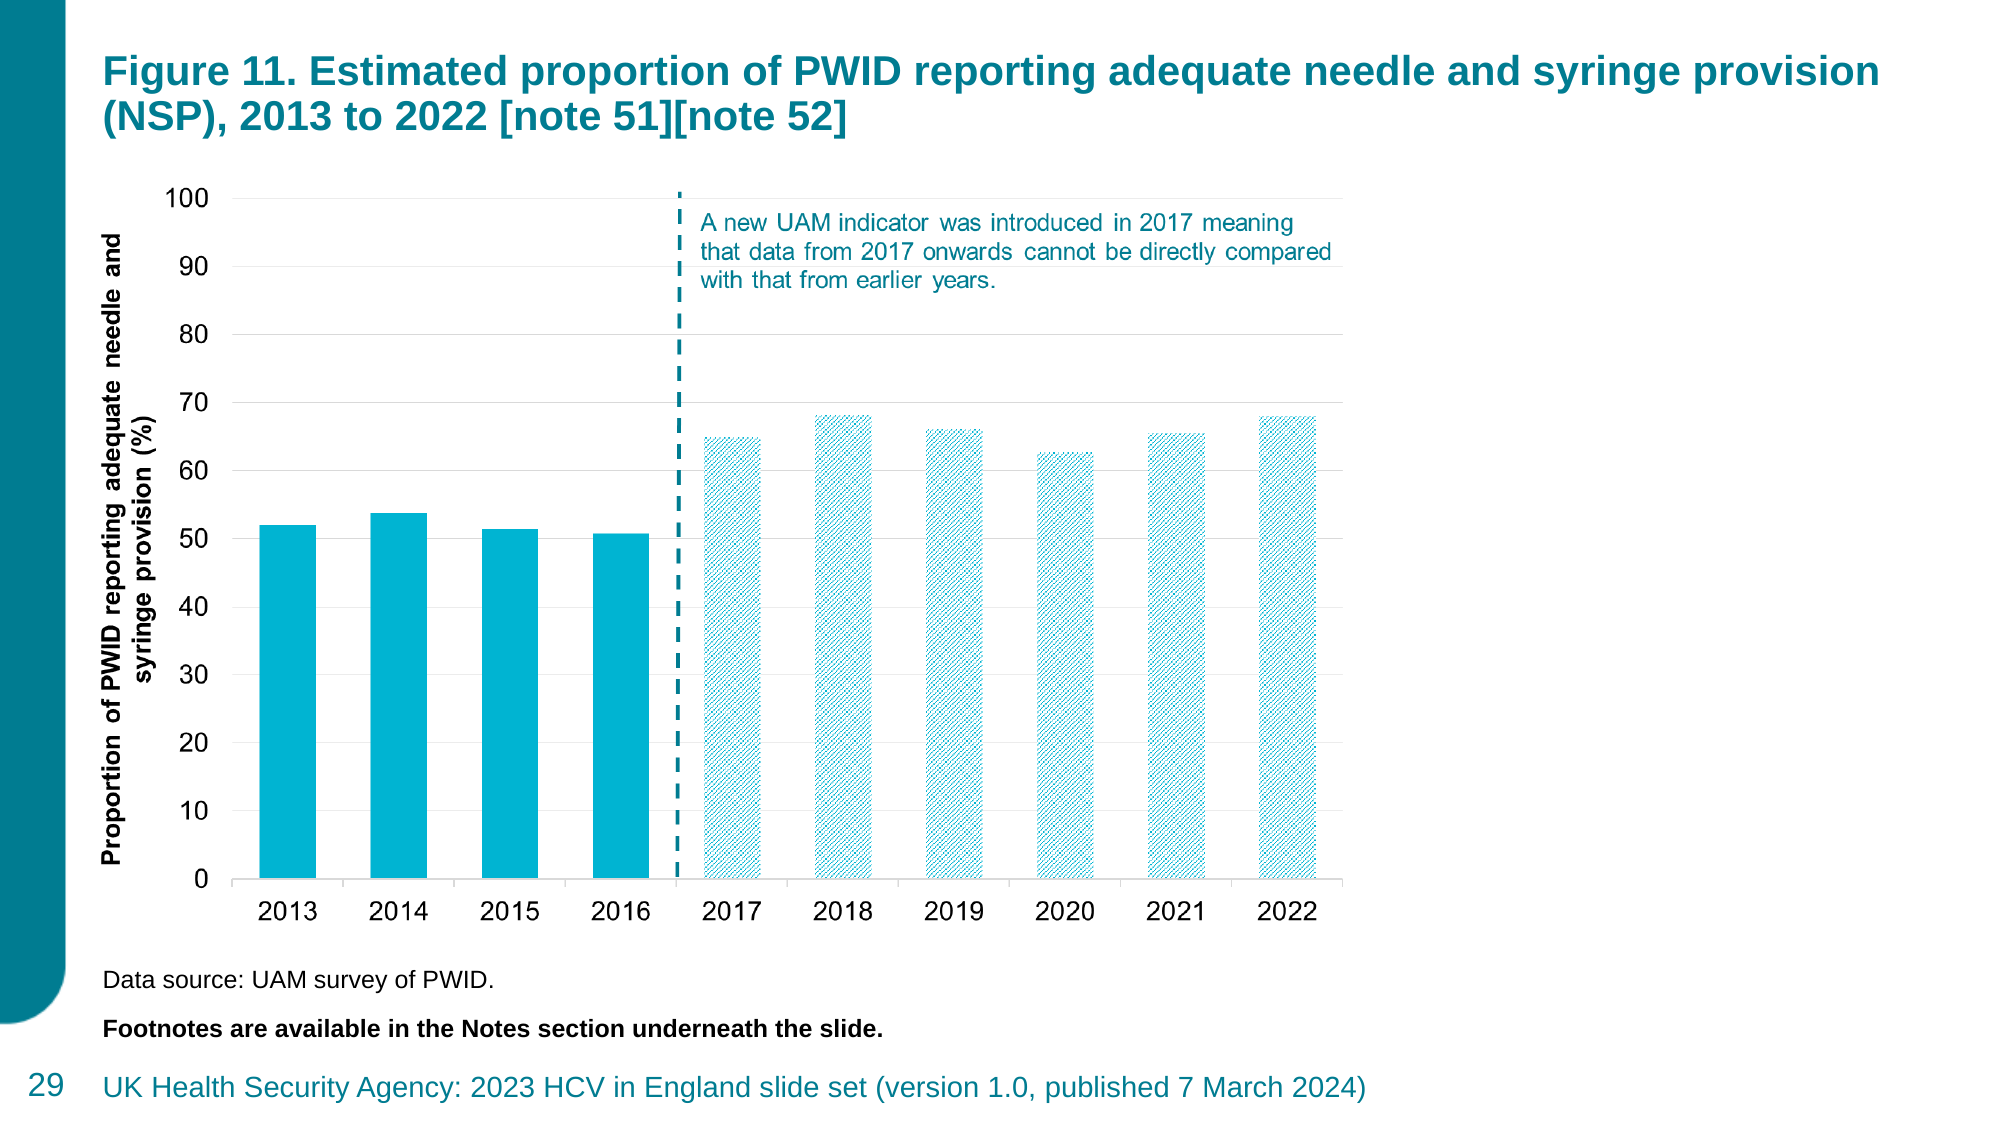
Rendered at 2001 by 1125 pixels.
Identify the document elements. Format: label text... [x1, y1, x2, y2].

text_box Footnotes are available in the Notes section underneath the slide. [87, 1005, 1065, 1051]
text_box Data source: UAM survey of PWID. [87, 957, 1913, 1002]
text_box [12, 1056, 111, 1115]
text_box UK Health Security Agency: 2023 HCV in England slide set (version 1.0, published 7 March 2024) [87, 1056, 1730, 1116]
picture [87, 146, 1369, 957]
title Figure 11. Estimated proportion of PWID reporting adequate needle and syringe provision (NSP), 2013 to 2022 [note 51][note 52] [87, 42, 1913, 146]
